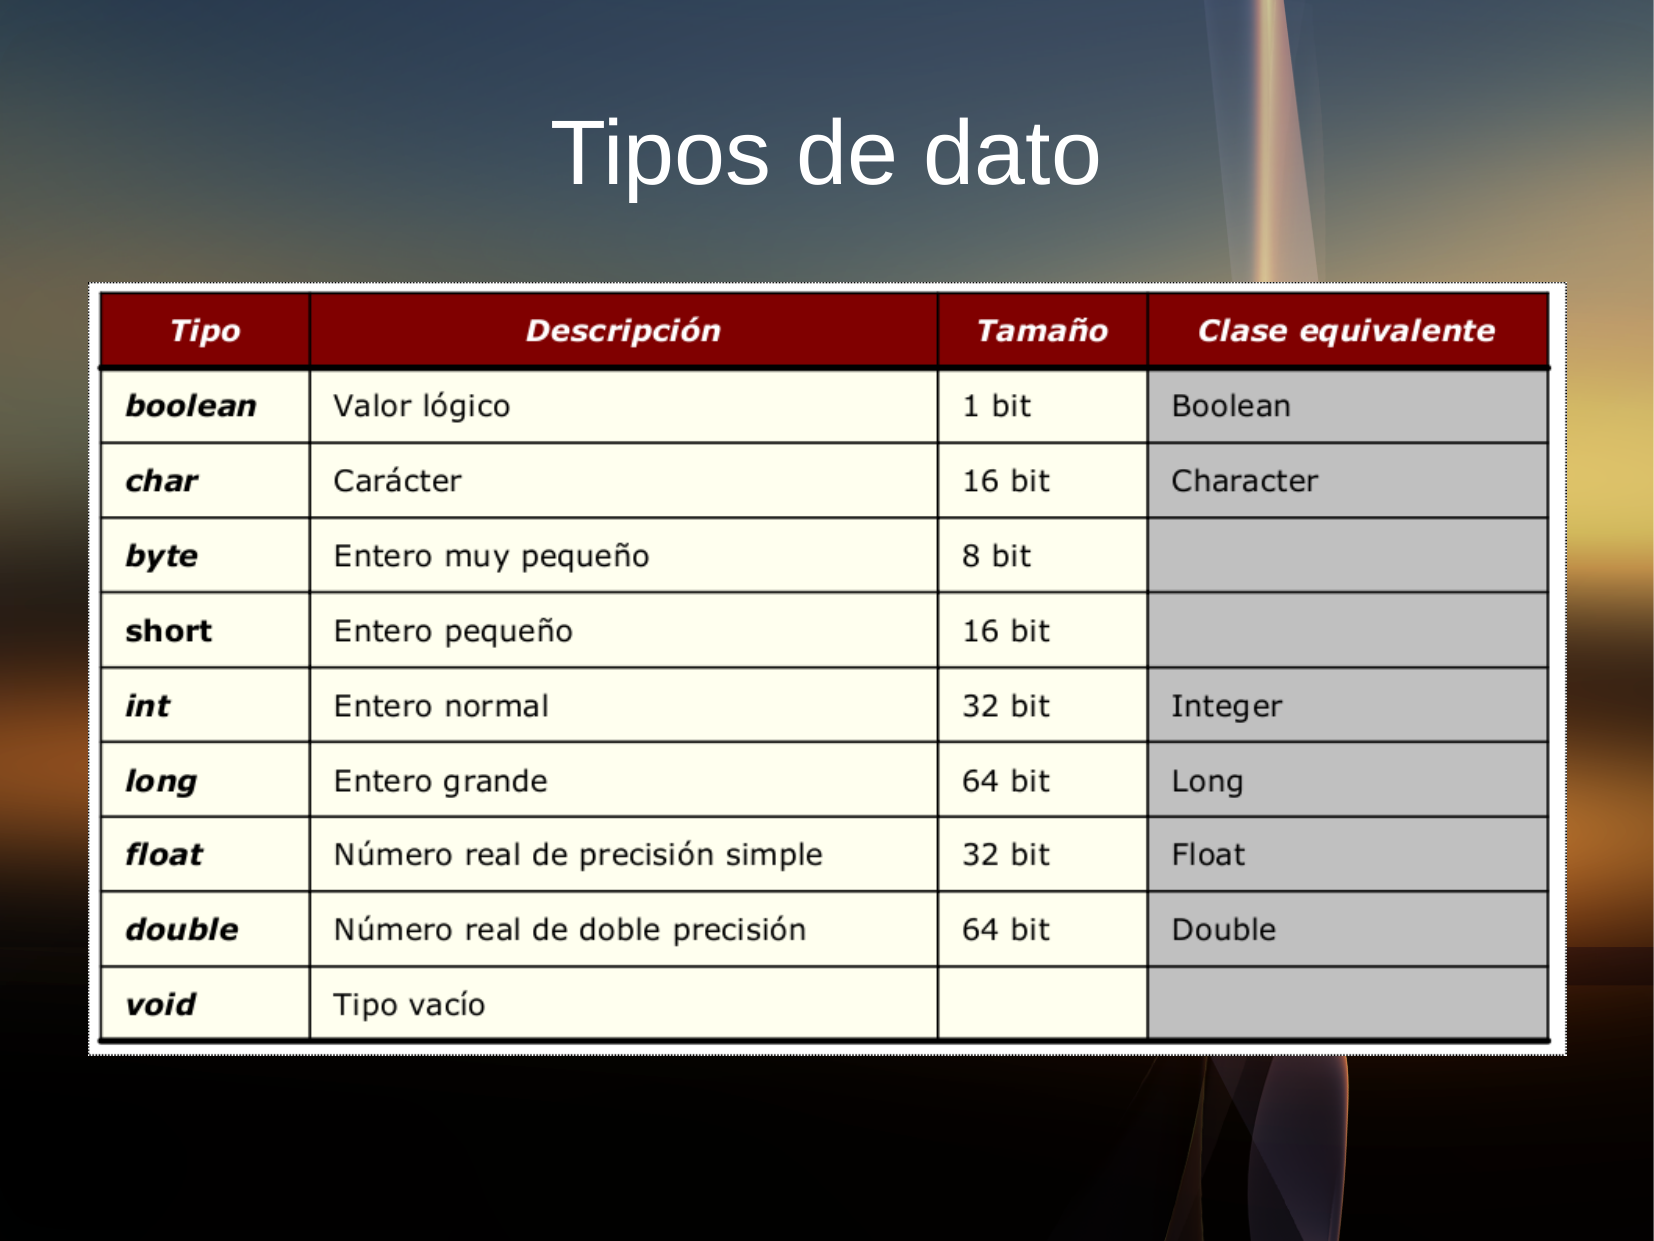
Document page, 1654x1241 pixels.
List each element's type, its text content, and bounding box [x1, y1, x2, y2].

title Tipos de dato [82, 49, 1571, 257]
picture [0, 0, 1654, 1241]
